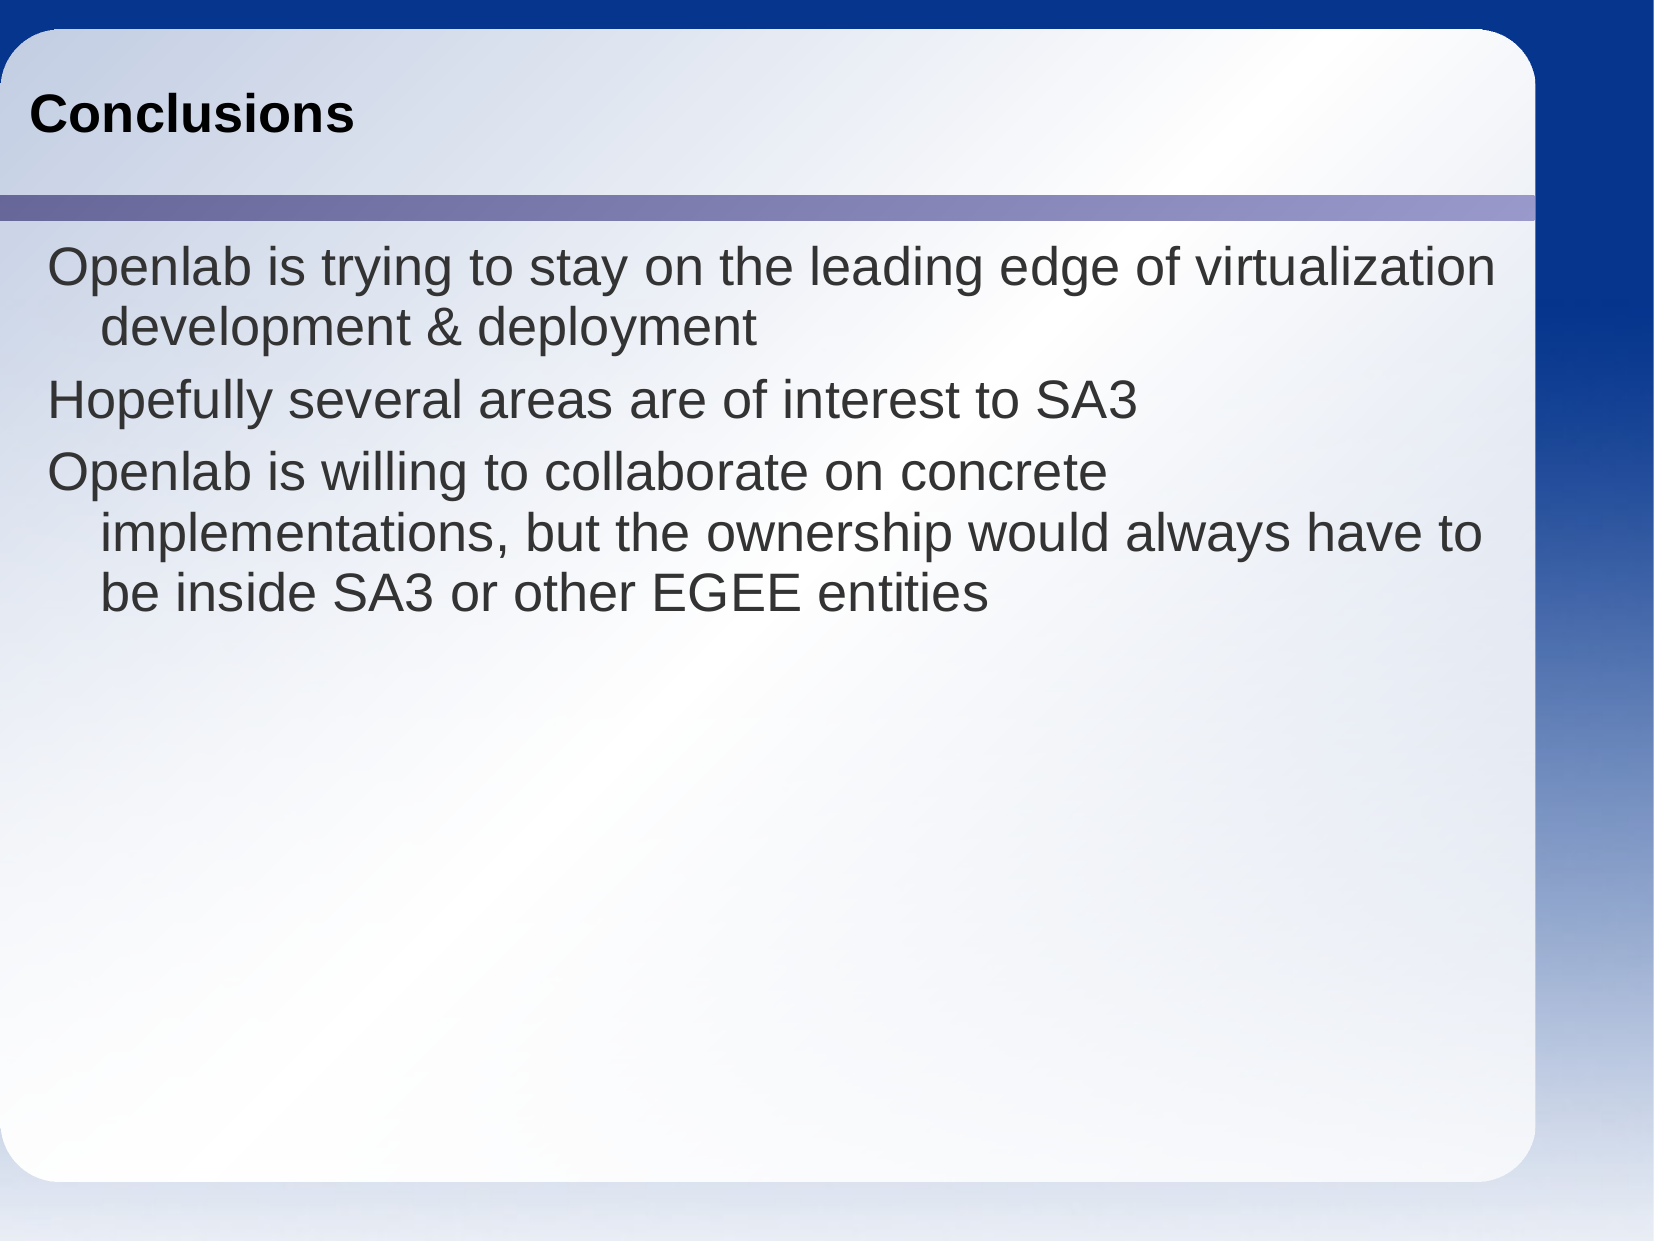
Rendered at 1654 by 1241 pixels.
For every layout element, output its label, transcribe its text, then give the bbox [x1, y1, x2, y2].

title Conclusions [29, 49, 1506, 178]
list Openlab is trying to stay on the leading edge of virtualization development & deployment Hopefully several areas are of interest to SA3 Openlab is willing to collaborate on concrete implementations, but the ownership would always have to be inside SA3 or other EGEE entities [29, 236, 1506, 1152]
picture [0, 0, 1654, 1241]
